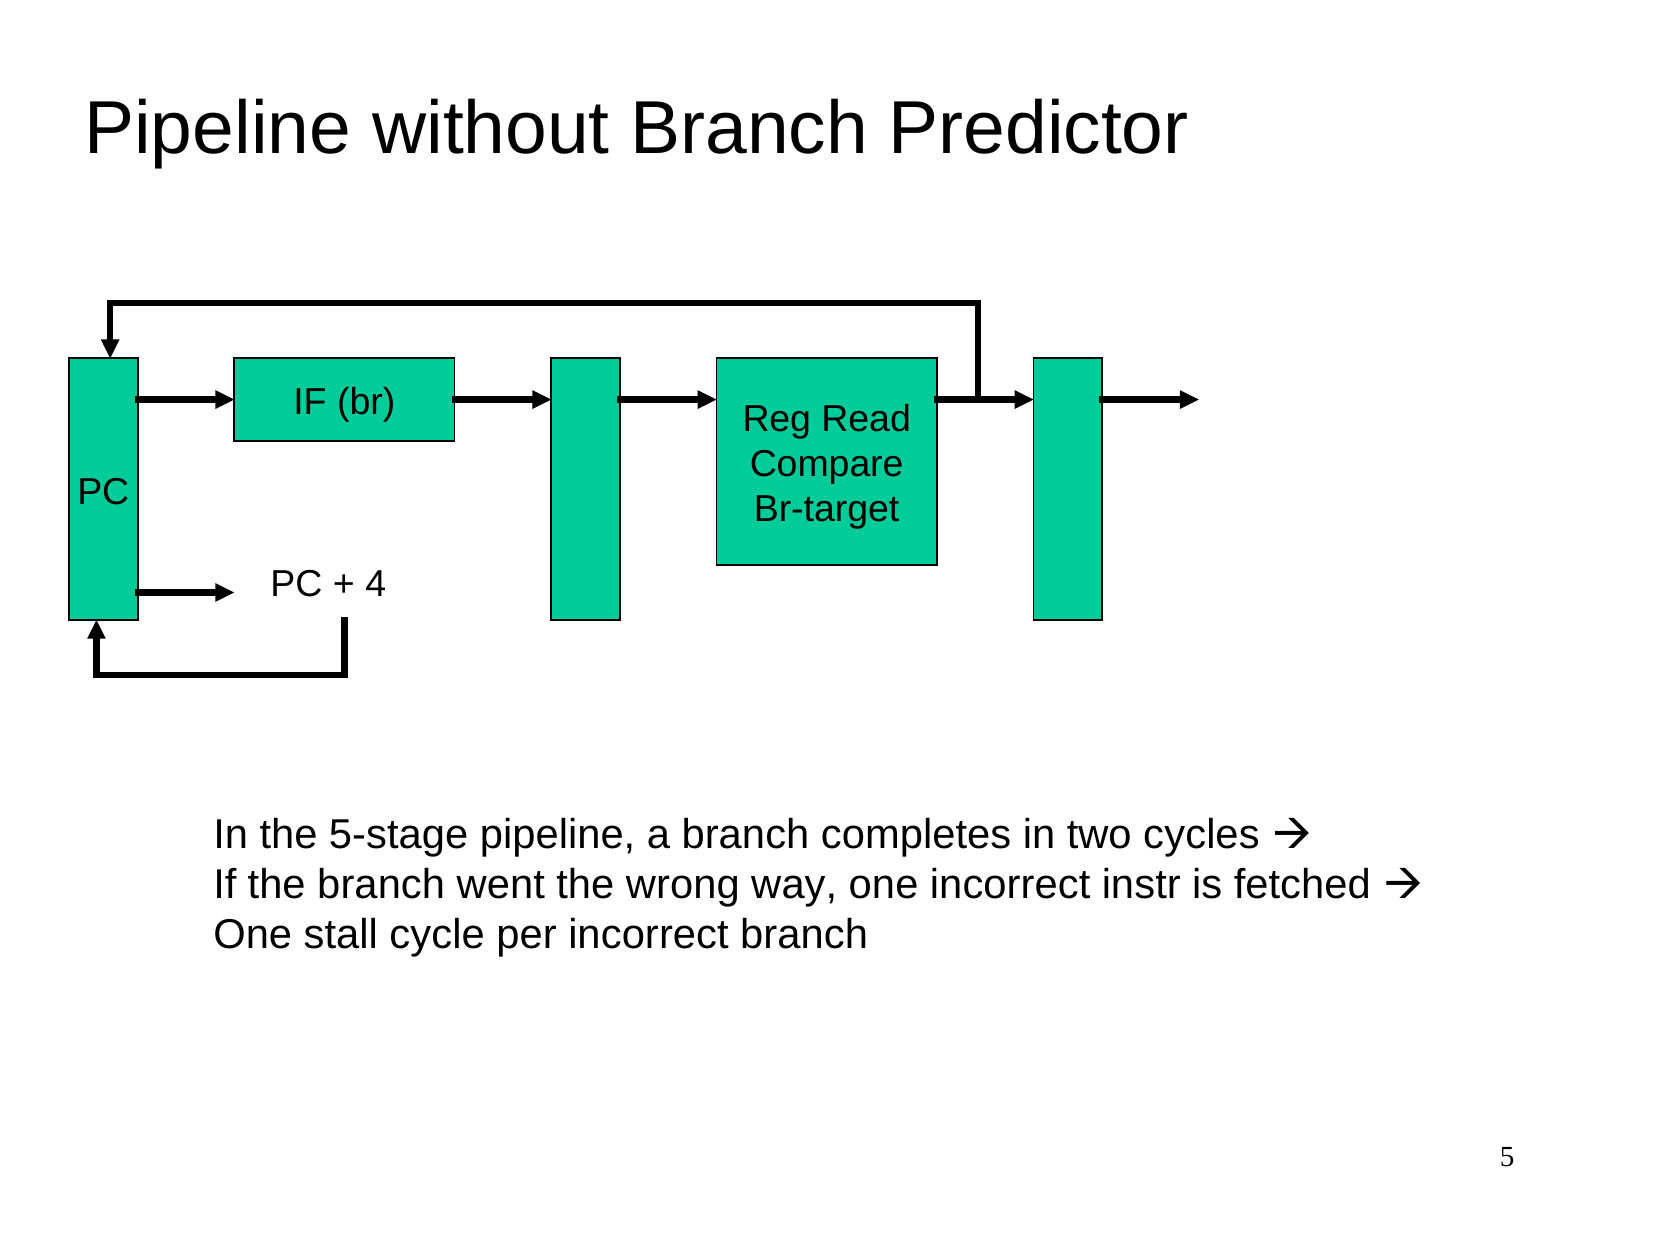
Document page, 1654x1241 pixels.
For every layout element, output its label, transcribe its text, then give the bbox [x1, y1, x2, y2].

text_box Reg Read Compare Br-target [716, 358, 937, 565]
text_box [551, 403, 621, 621]
text_box Pipeline without Branch Predictor [69, 71, 1205, 177]
text_box <number> [1184, 1129, 1530, 1213]
text_box [1033, 403, 1103, 621]
text_box IF (br) [234, 358, 455, 441]
text_box In the 5-stage pipeline, a branch completes in two cycles  If the branch went the wrong way, one incorrect instr is fetched  One stall cycle per incorrect branch [198, 799, 1440, 965]
text_box PC [68, 358, 138, 621]
text_box PC + 4 [255, 551, 402, 612]
